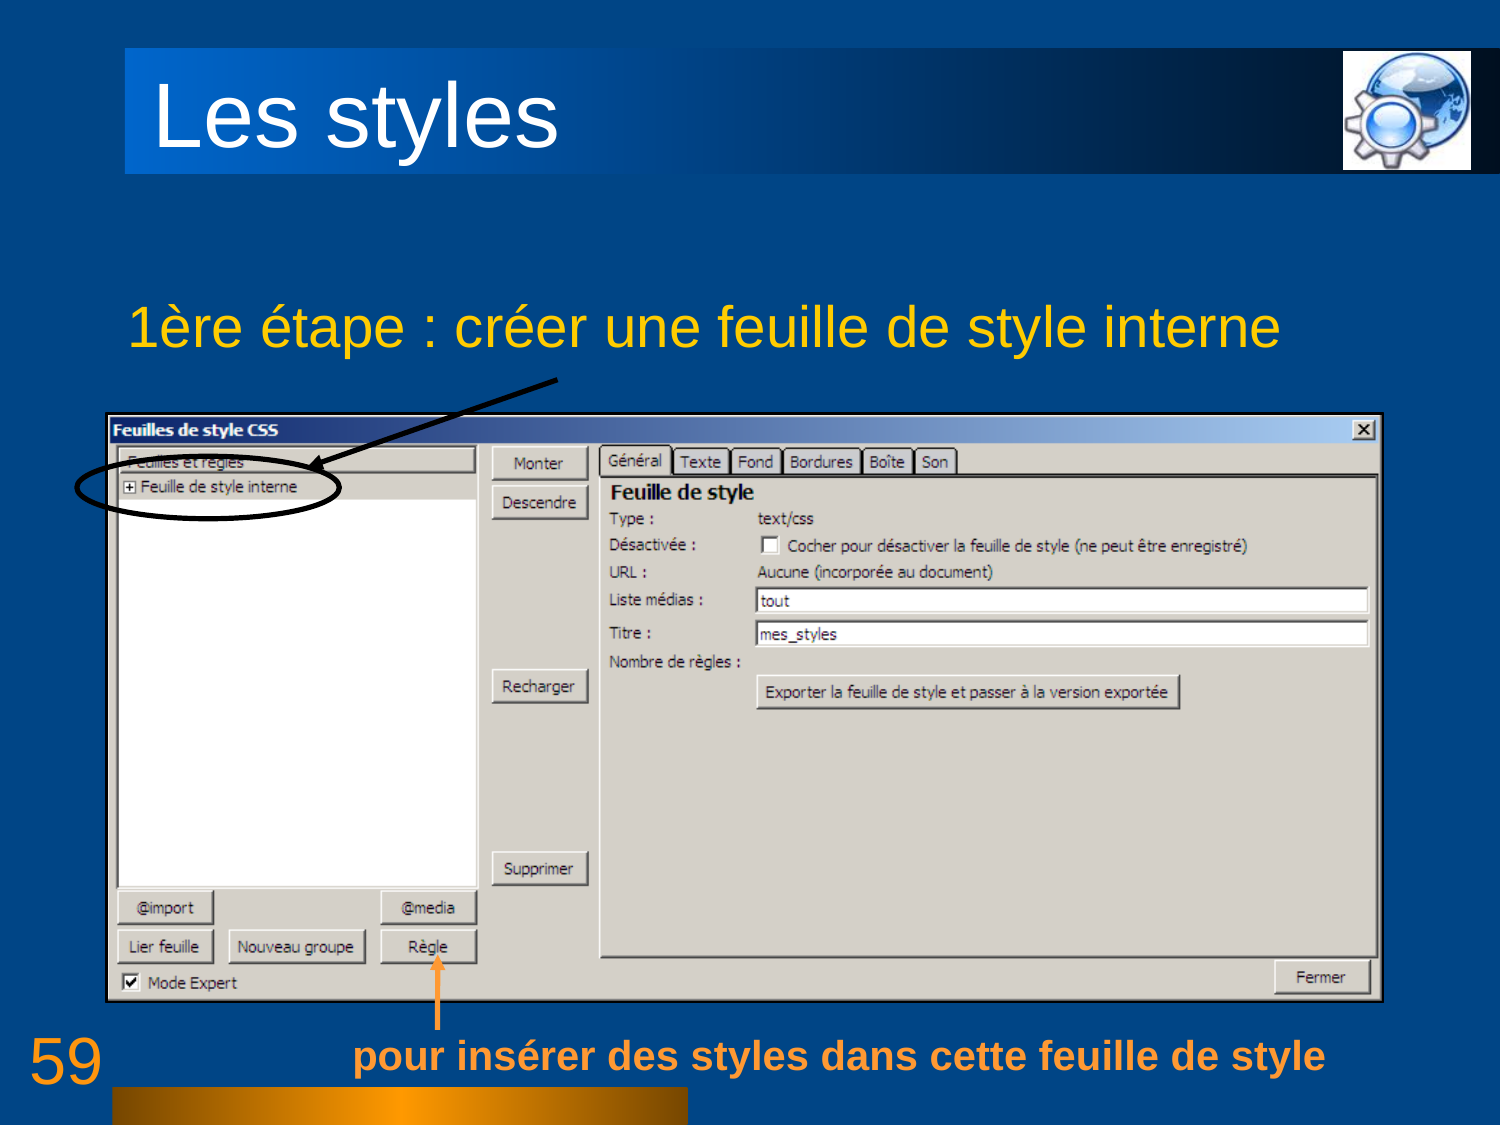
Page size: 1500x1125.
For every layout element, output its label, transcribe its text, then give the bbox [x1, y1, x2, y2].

list 1ère étape : créer une feuille de style interne [112, 287, 1388, 963]
picture [108, 415, 112, 464]
picture [108, 511, 435, 1001]
picture [108, 470, 112, 505]
title Les styles [137, 22, 1500, 210]
picture [441, 963, 1382, 1001]
list 1ère étape : créer une feuille de style interne [112, 459, 336, 516]
text_box pour insérer des styles dans cette feuille de style [337, 1025, 1339, 1088]
